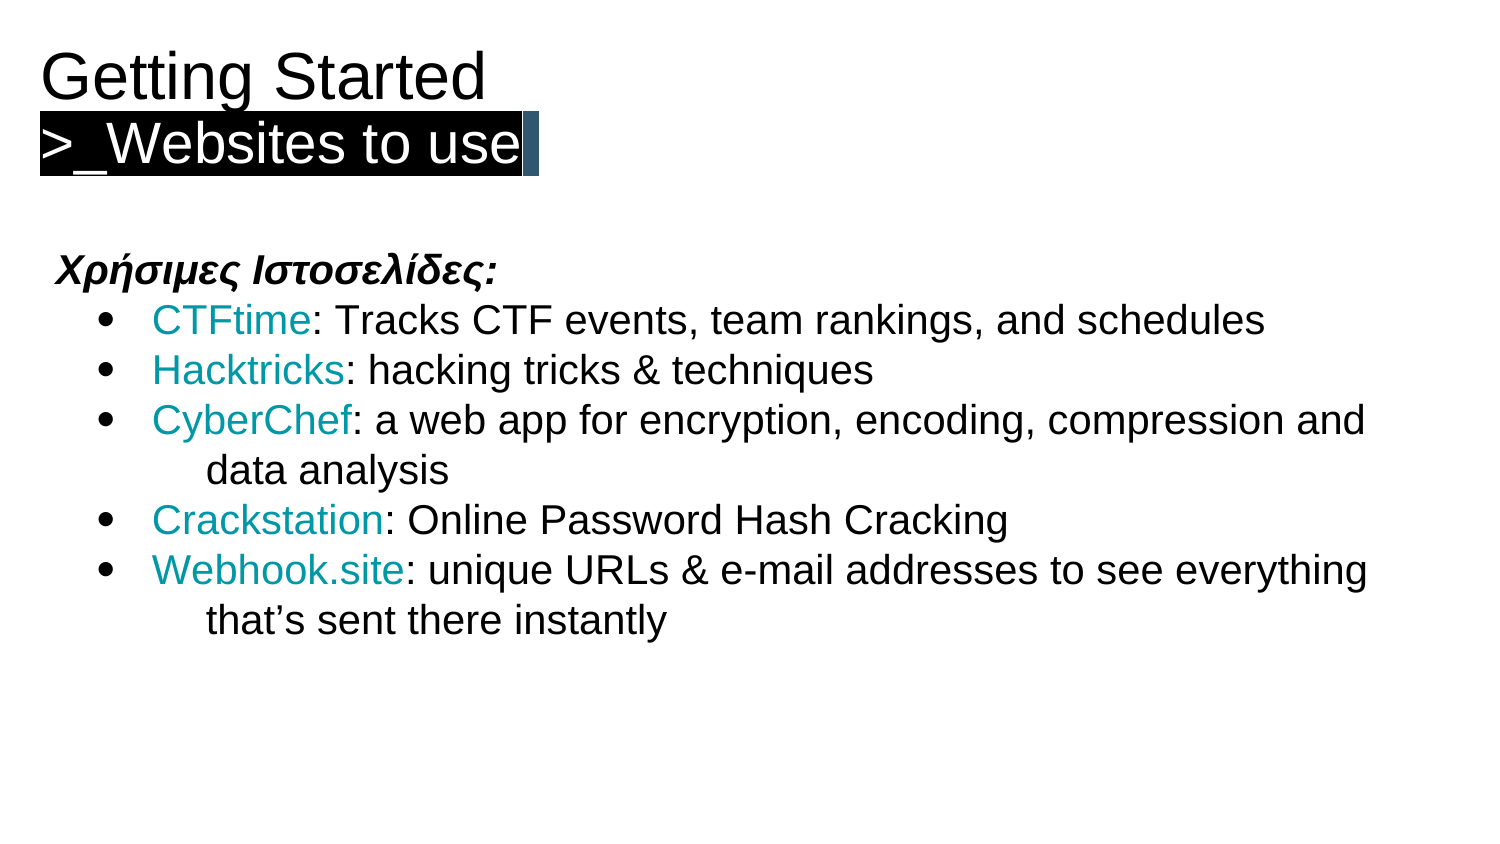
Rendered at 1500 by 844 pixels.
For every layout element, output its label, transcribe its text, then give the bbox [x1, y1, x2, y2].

text_box Χρήσιμες Ιστοσελίδες: CTFtime: Tracks CTF events, team rankings, and schedules Hacktricks: hacking tricks & techniques CyberChef: a web app for encryption, encoding, compression and data analysis Crackstation: Online Password Hash Cracking Webhook.site: unique URLs & e-mail addresses to see everything that’s sent there instantly [40, 235, 1436, 771]
text_box Getting Started >_Websites to use [25, 23, 1465, 195]
